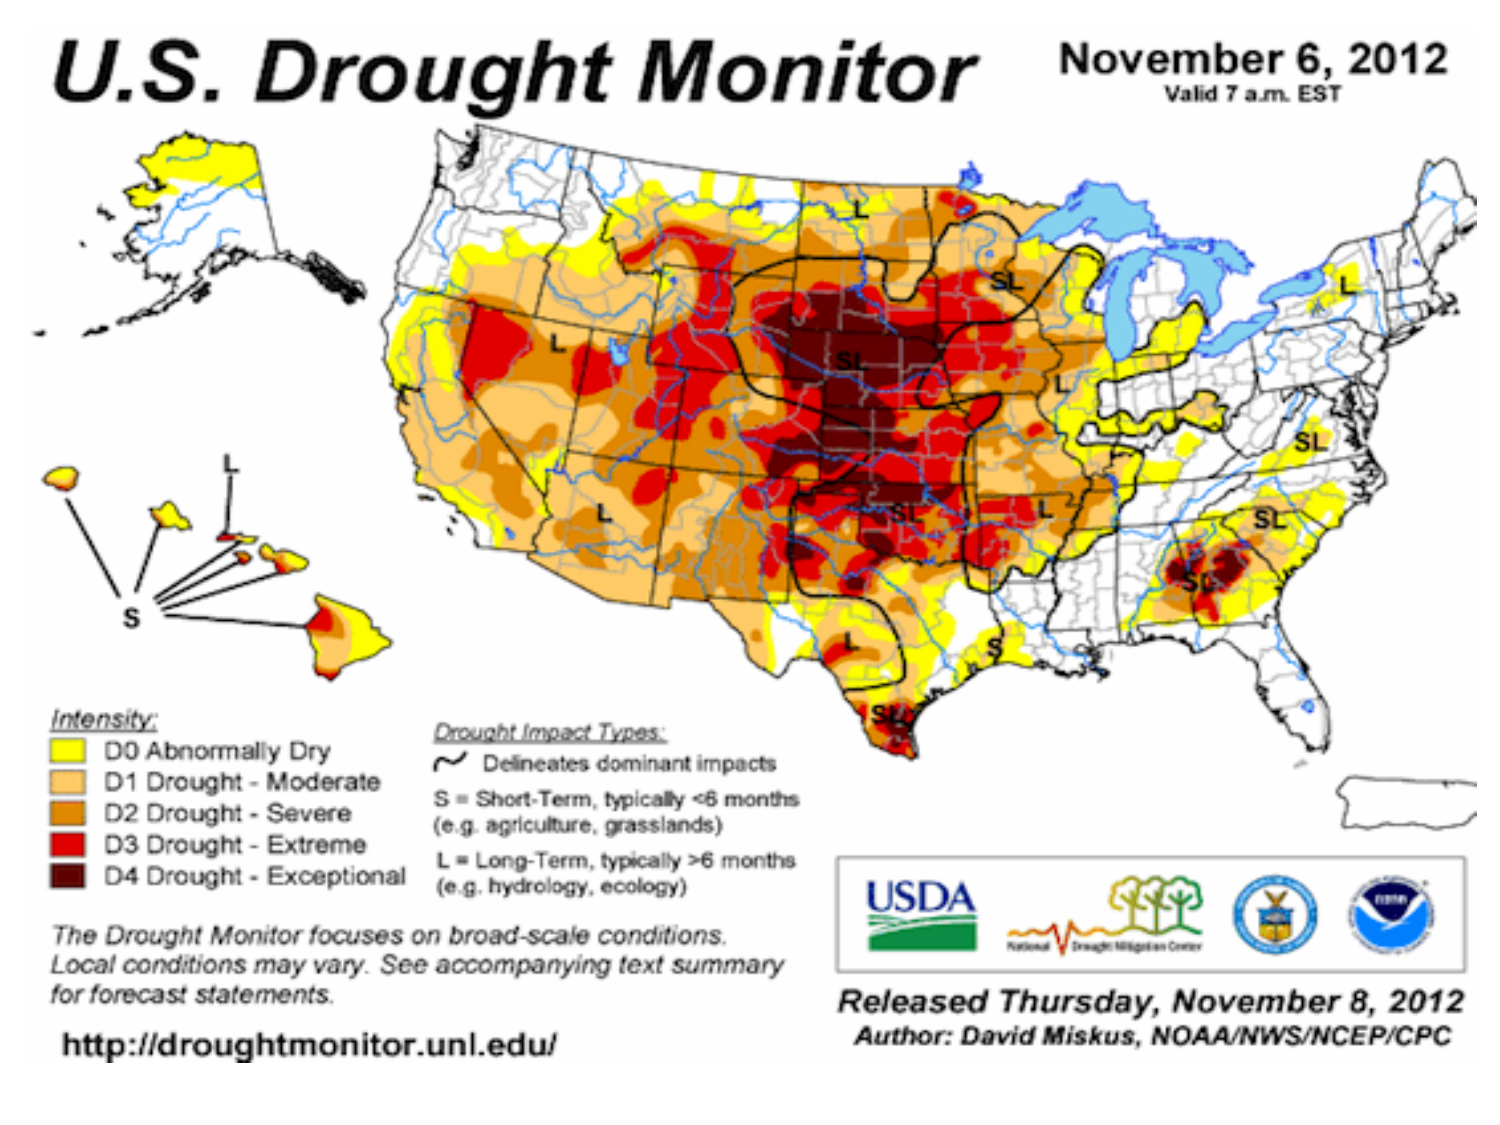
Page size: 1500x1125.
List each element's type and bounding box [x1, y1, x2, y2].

picture [29, 29, 1477, 1063]
